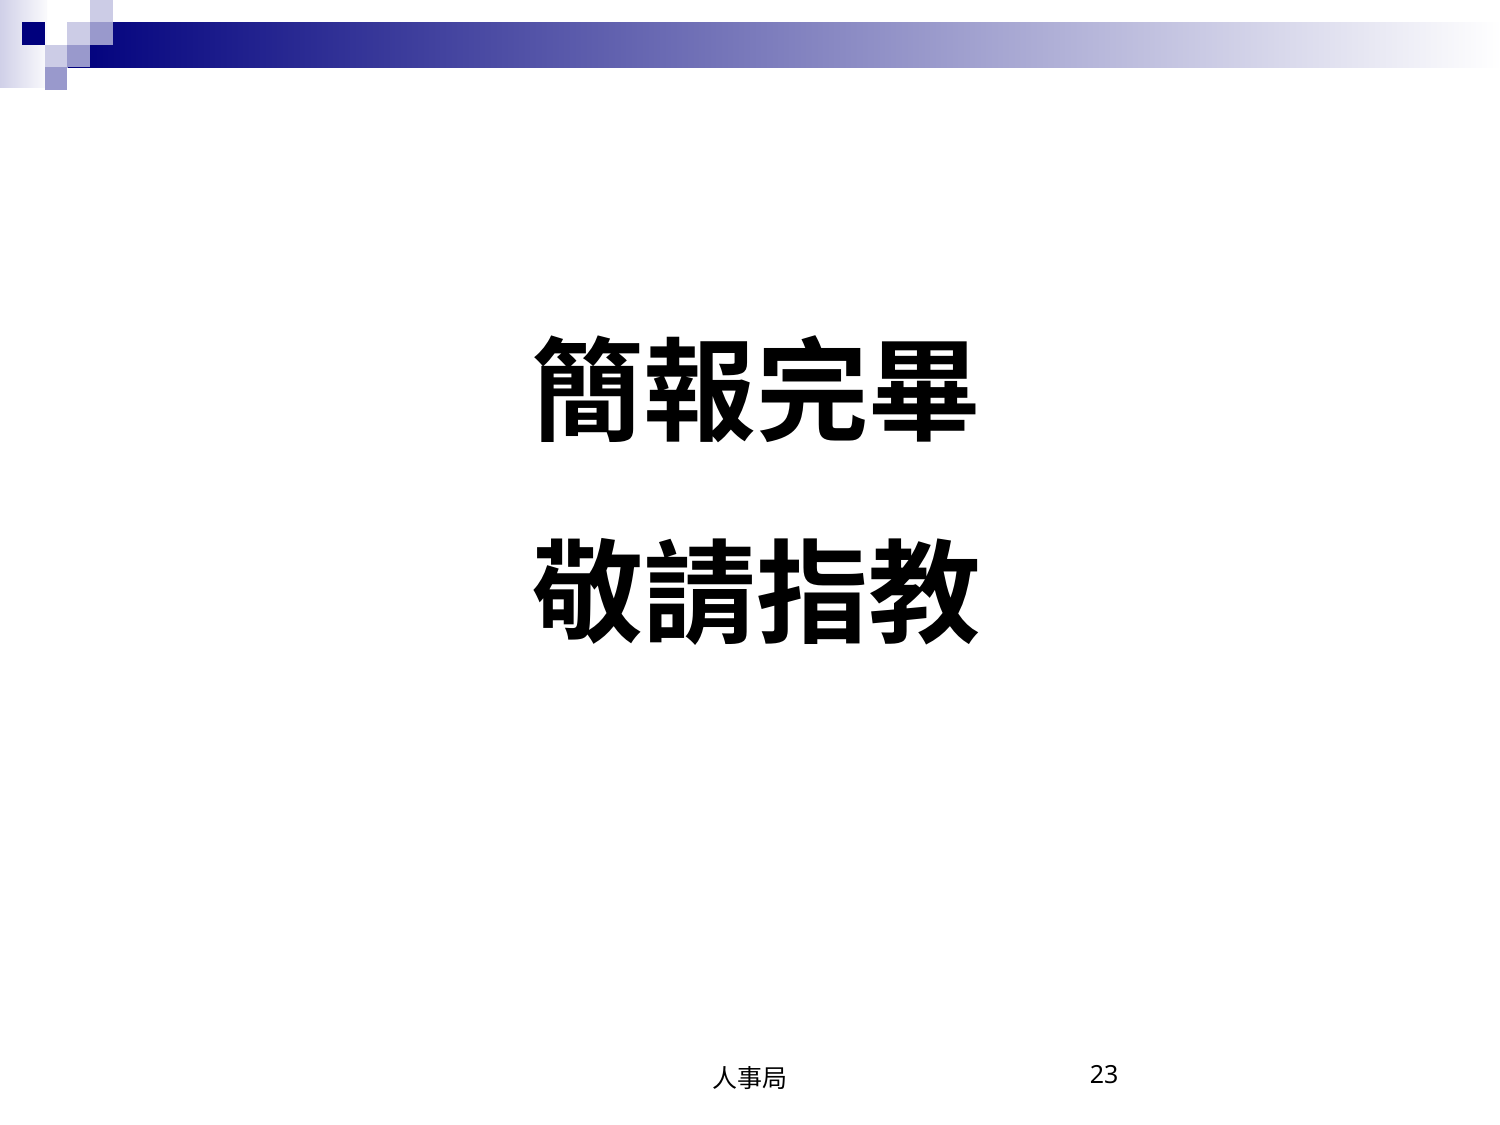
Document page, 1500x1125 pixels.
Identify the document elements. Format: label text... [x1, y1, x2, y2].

text_box [230, 231, 1500, 918]
text_box 簡報完畢 敬請指教 [125, 312, 1388, 665]
text_box [1074, 1025, 1426, 1101]
text_box 人事局 [512, 1025, 988, 1101]
